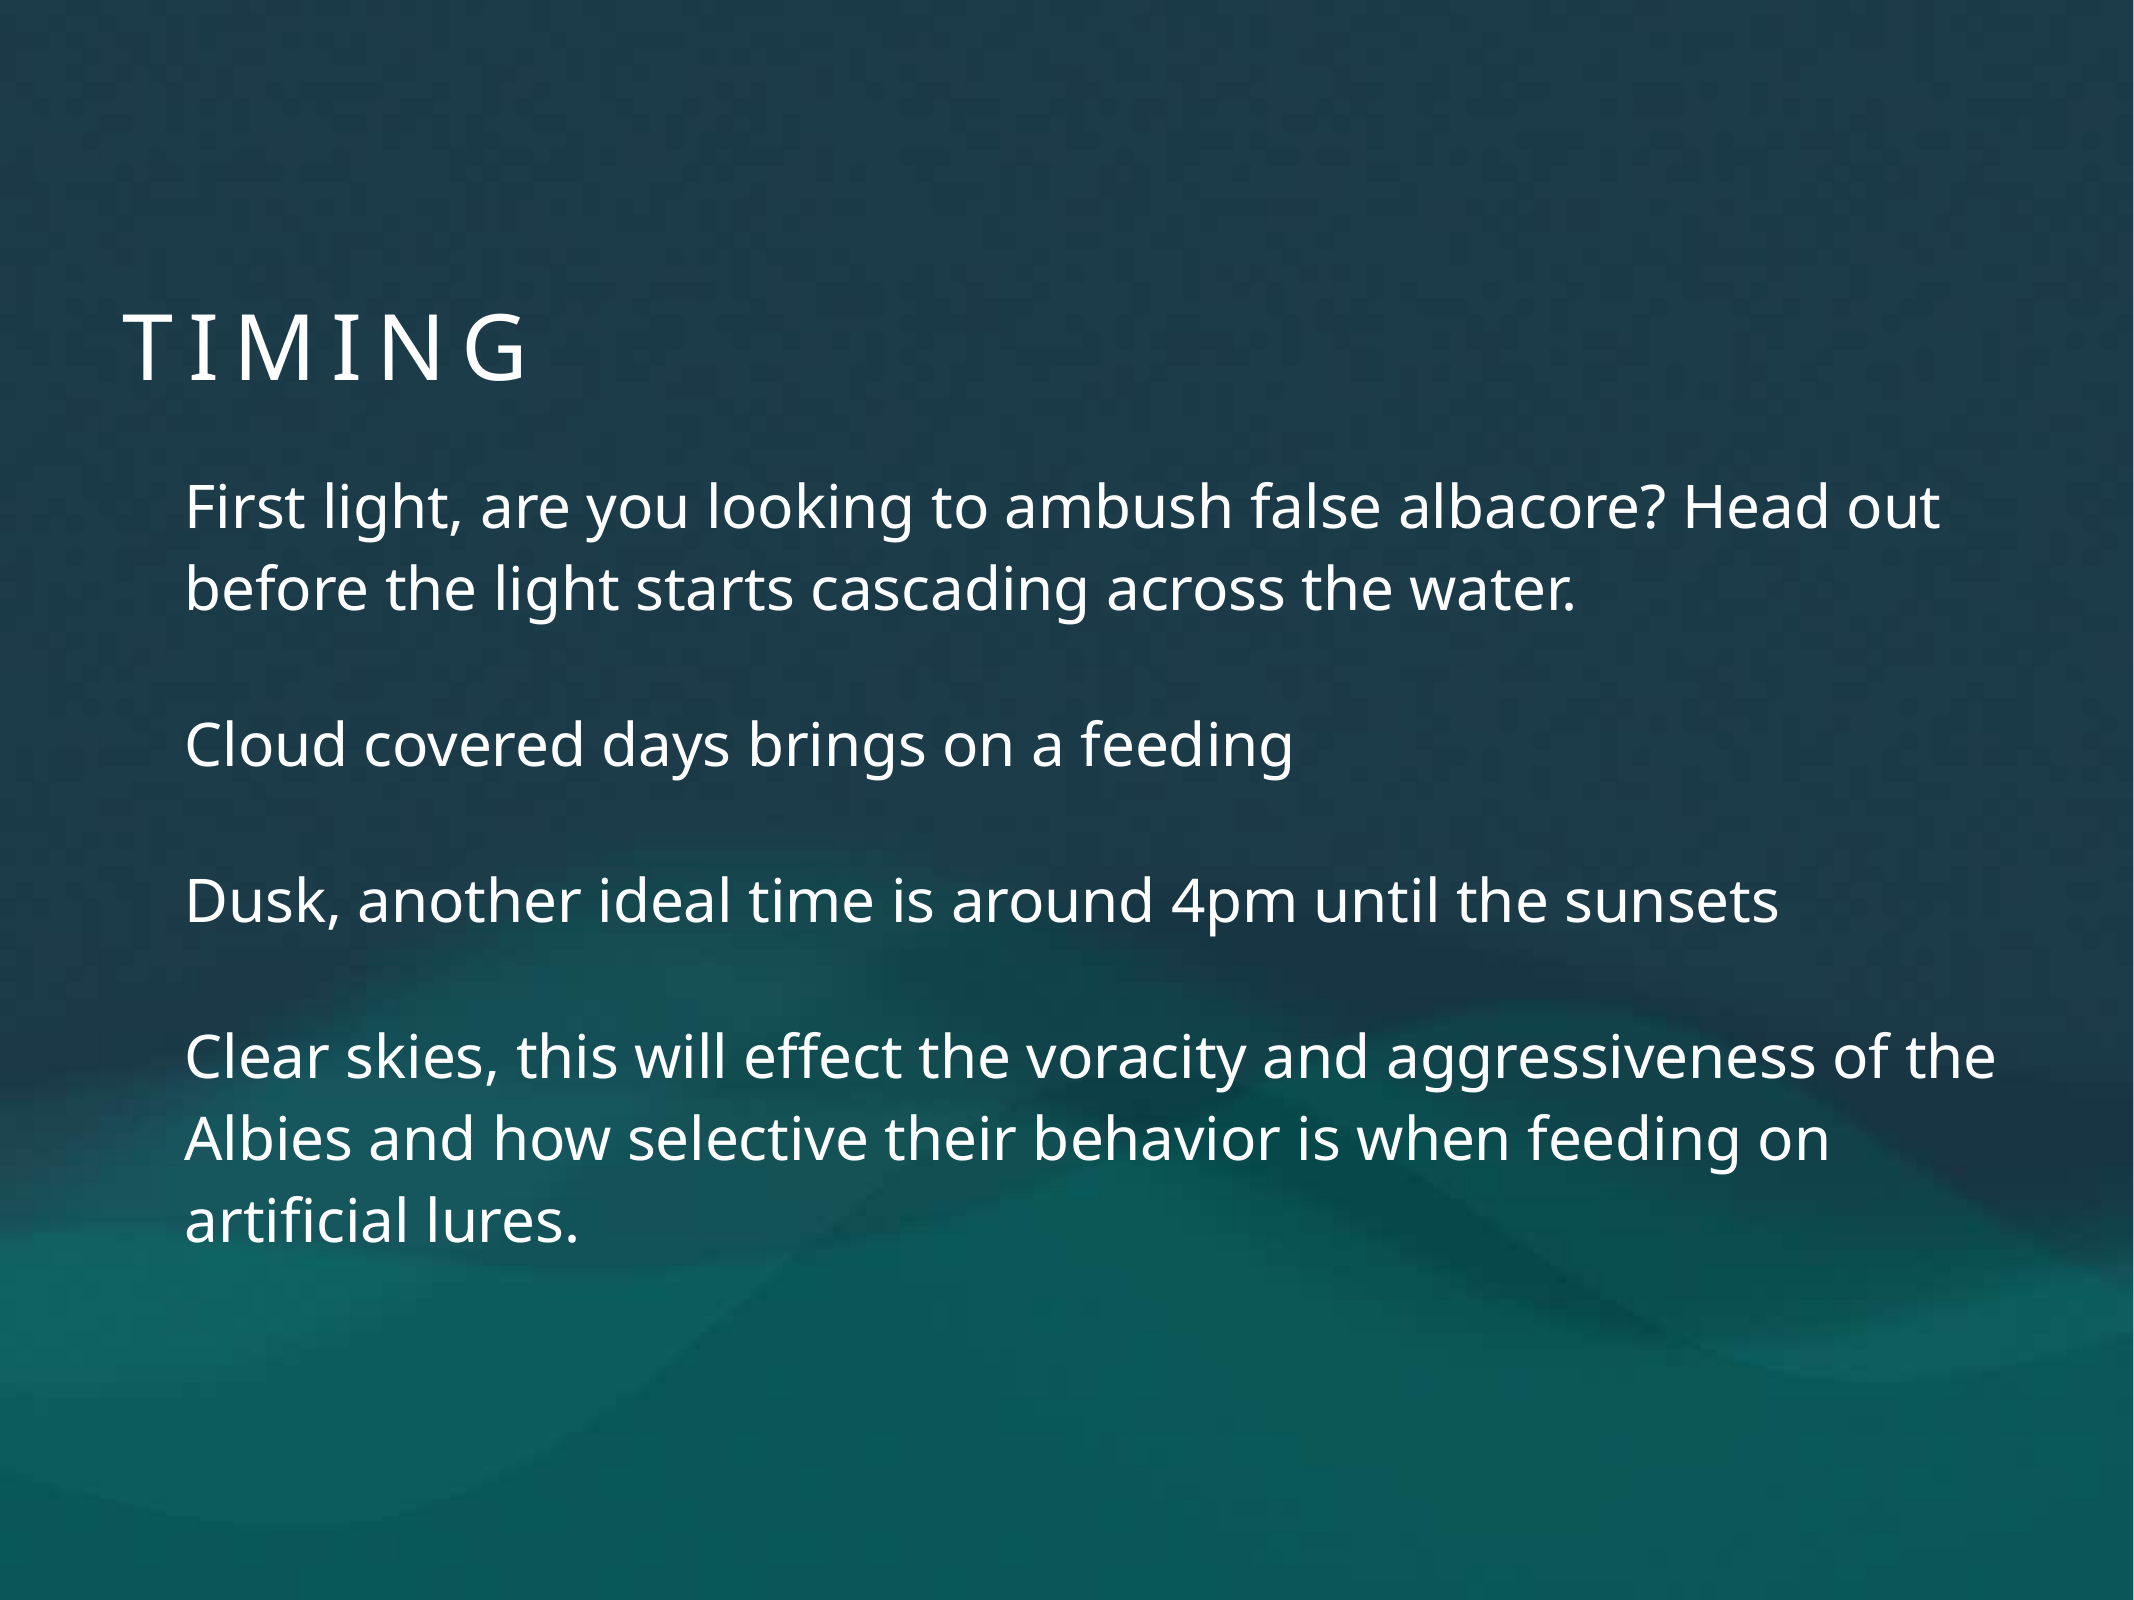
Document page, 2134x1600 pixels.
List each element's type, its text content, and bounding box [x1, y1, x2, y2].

text_box First light, are you looking to ambush false albacore? Head out before the light starts cascading across the water. Cloud covered days brings on a feeding Dusk, another ideal time is around 4pm until the sunsets Clear skies, this will effect the voracity and aggressiveness of the Albies and how selective their behavior is when feeding on artificial lures. [107, 448, 2025, 1276]
picture [0, 0, 2134, 1600]
text_box Timing [107, 275, 2025, 448]
